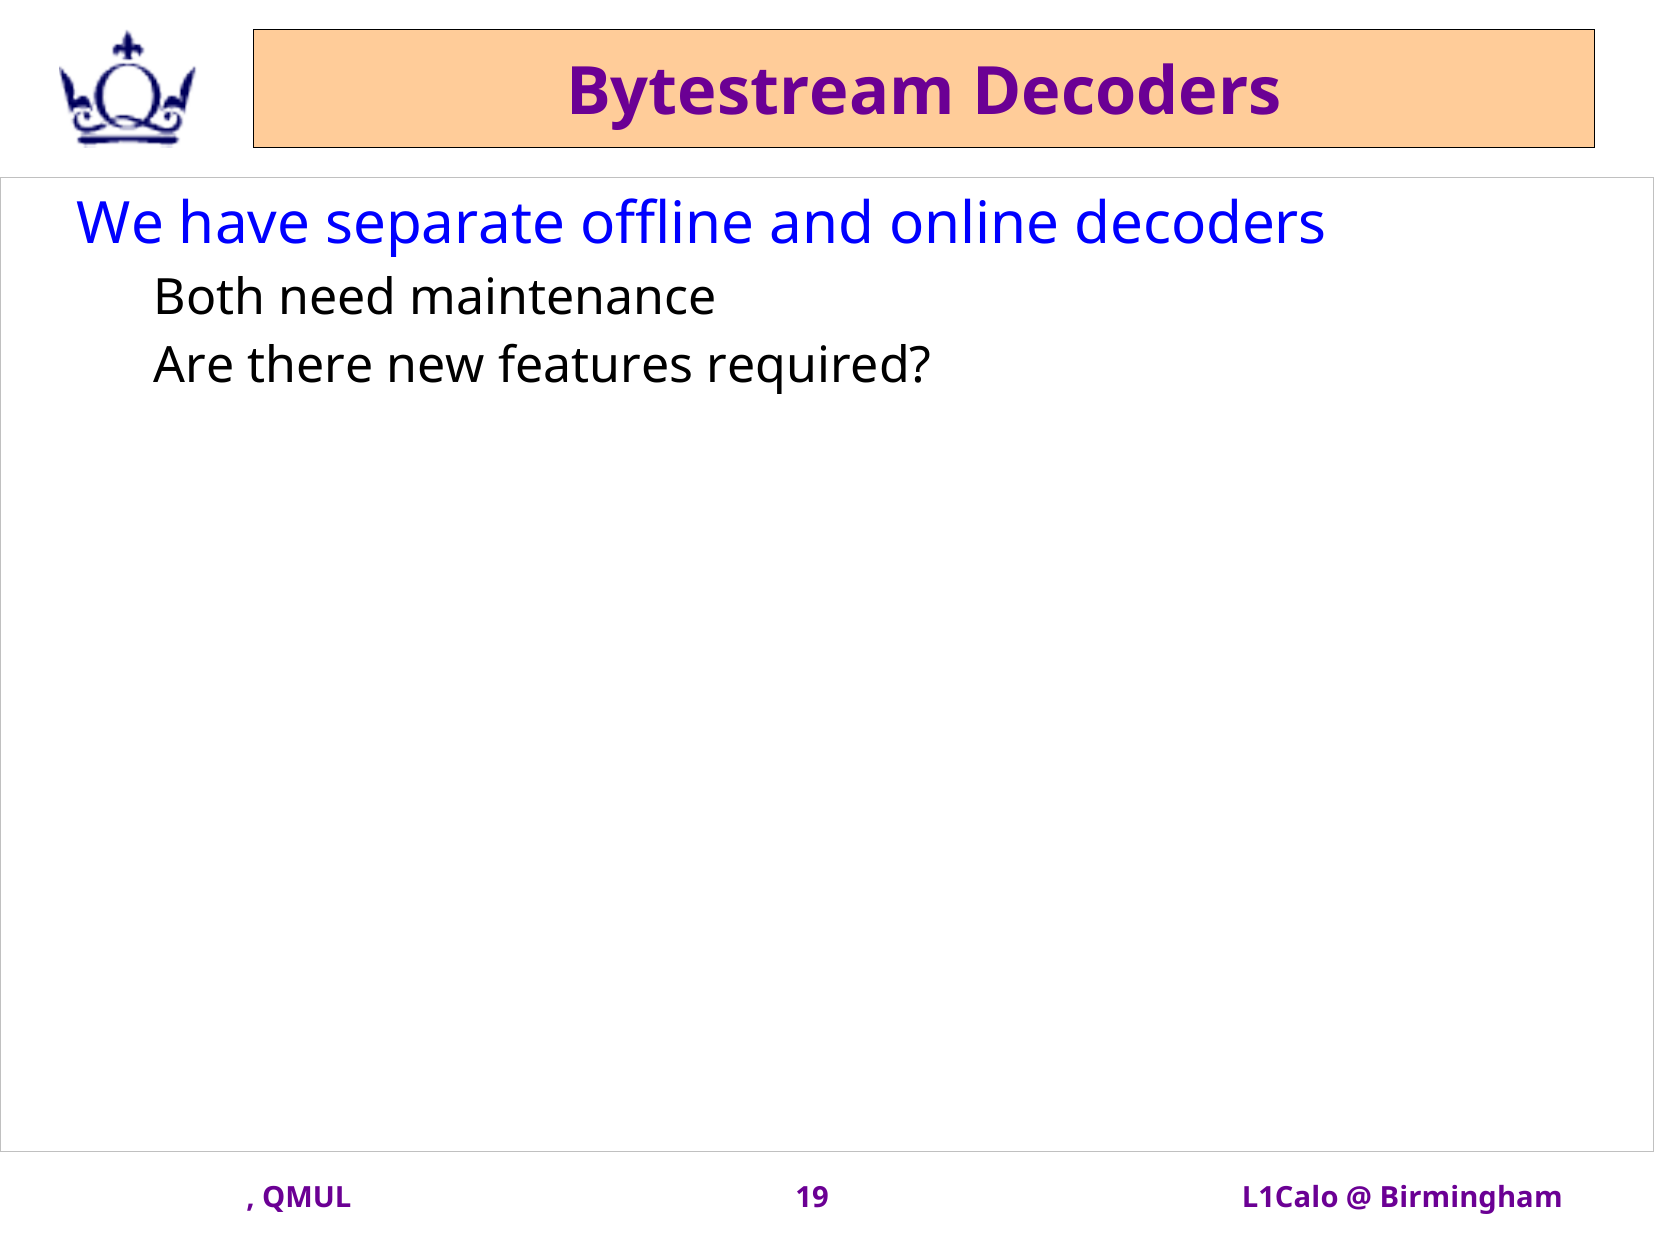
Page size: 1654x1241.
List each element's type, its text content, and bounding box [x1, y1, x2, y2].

title Bytestream Decoders [253, 29, 1595, 148]
picture [59, 29, 200, 148]
list We have separate offline and online decoders Both need maintenance Are there new features required? [59, 181, 1603, 1102]
